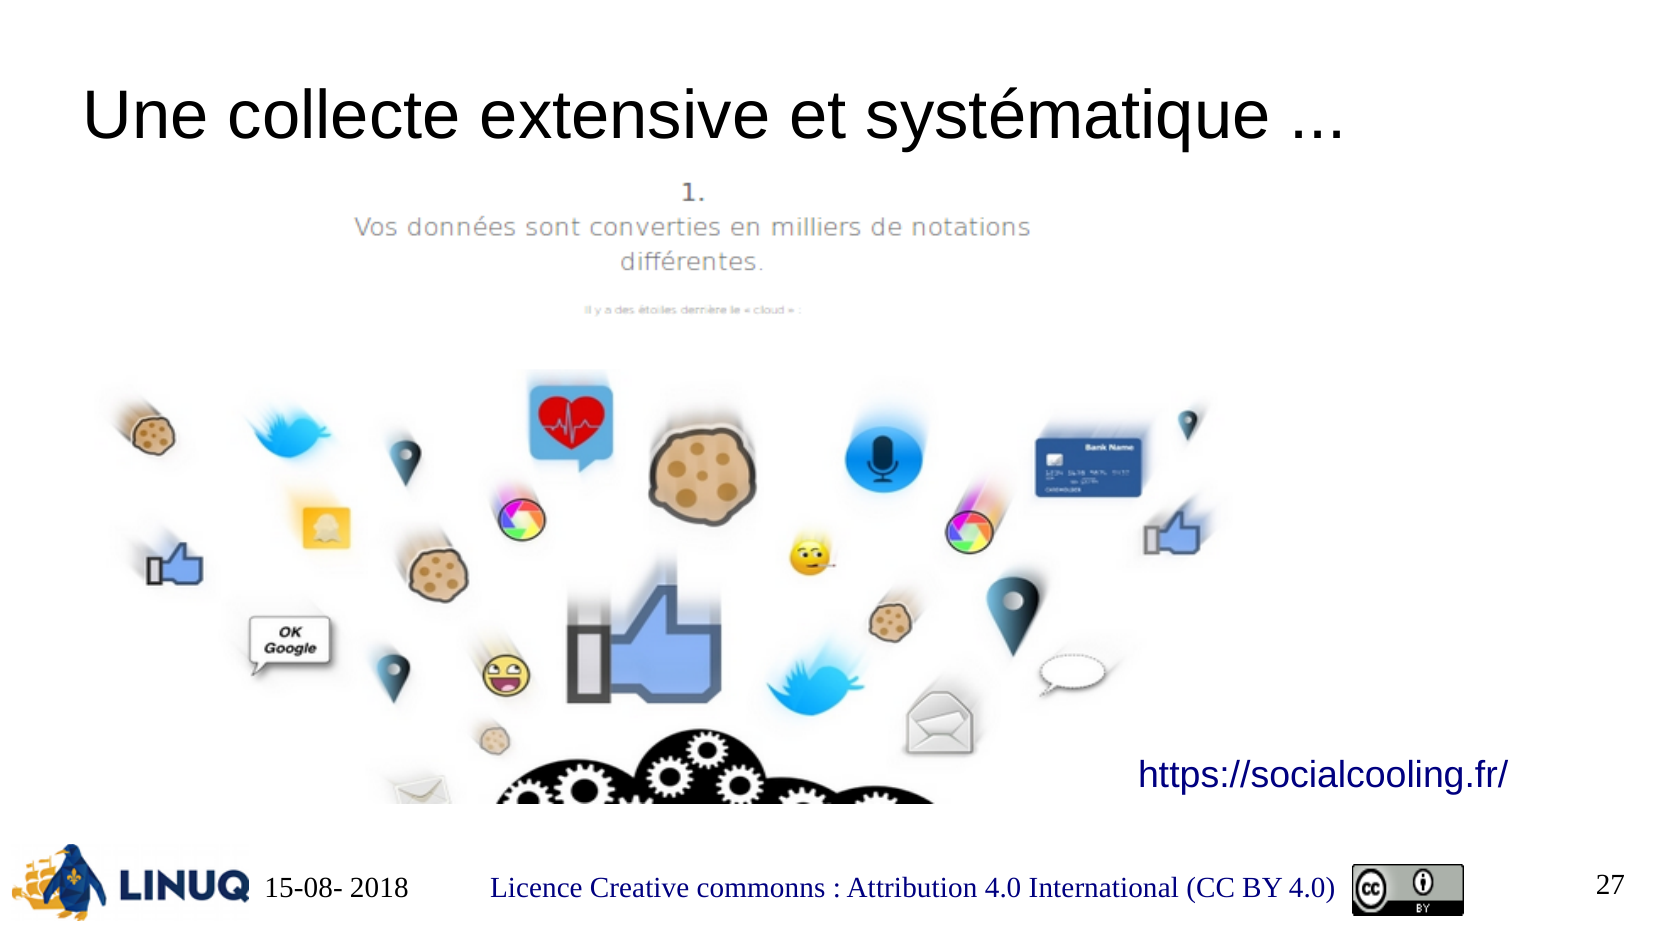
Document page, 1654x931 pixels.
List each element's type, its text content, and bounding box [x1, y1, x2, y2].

picture [11, 844, 249, 921]
picture [87, 193, 1319, 804]
text_box https://socialcooling.fr/ [1123, 746, 1524, 804]
picture [1352, 864, 1464, 916]
title Une collecte extensive et systématique ... [82, 37, 1571, 193]
